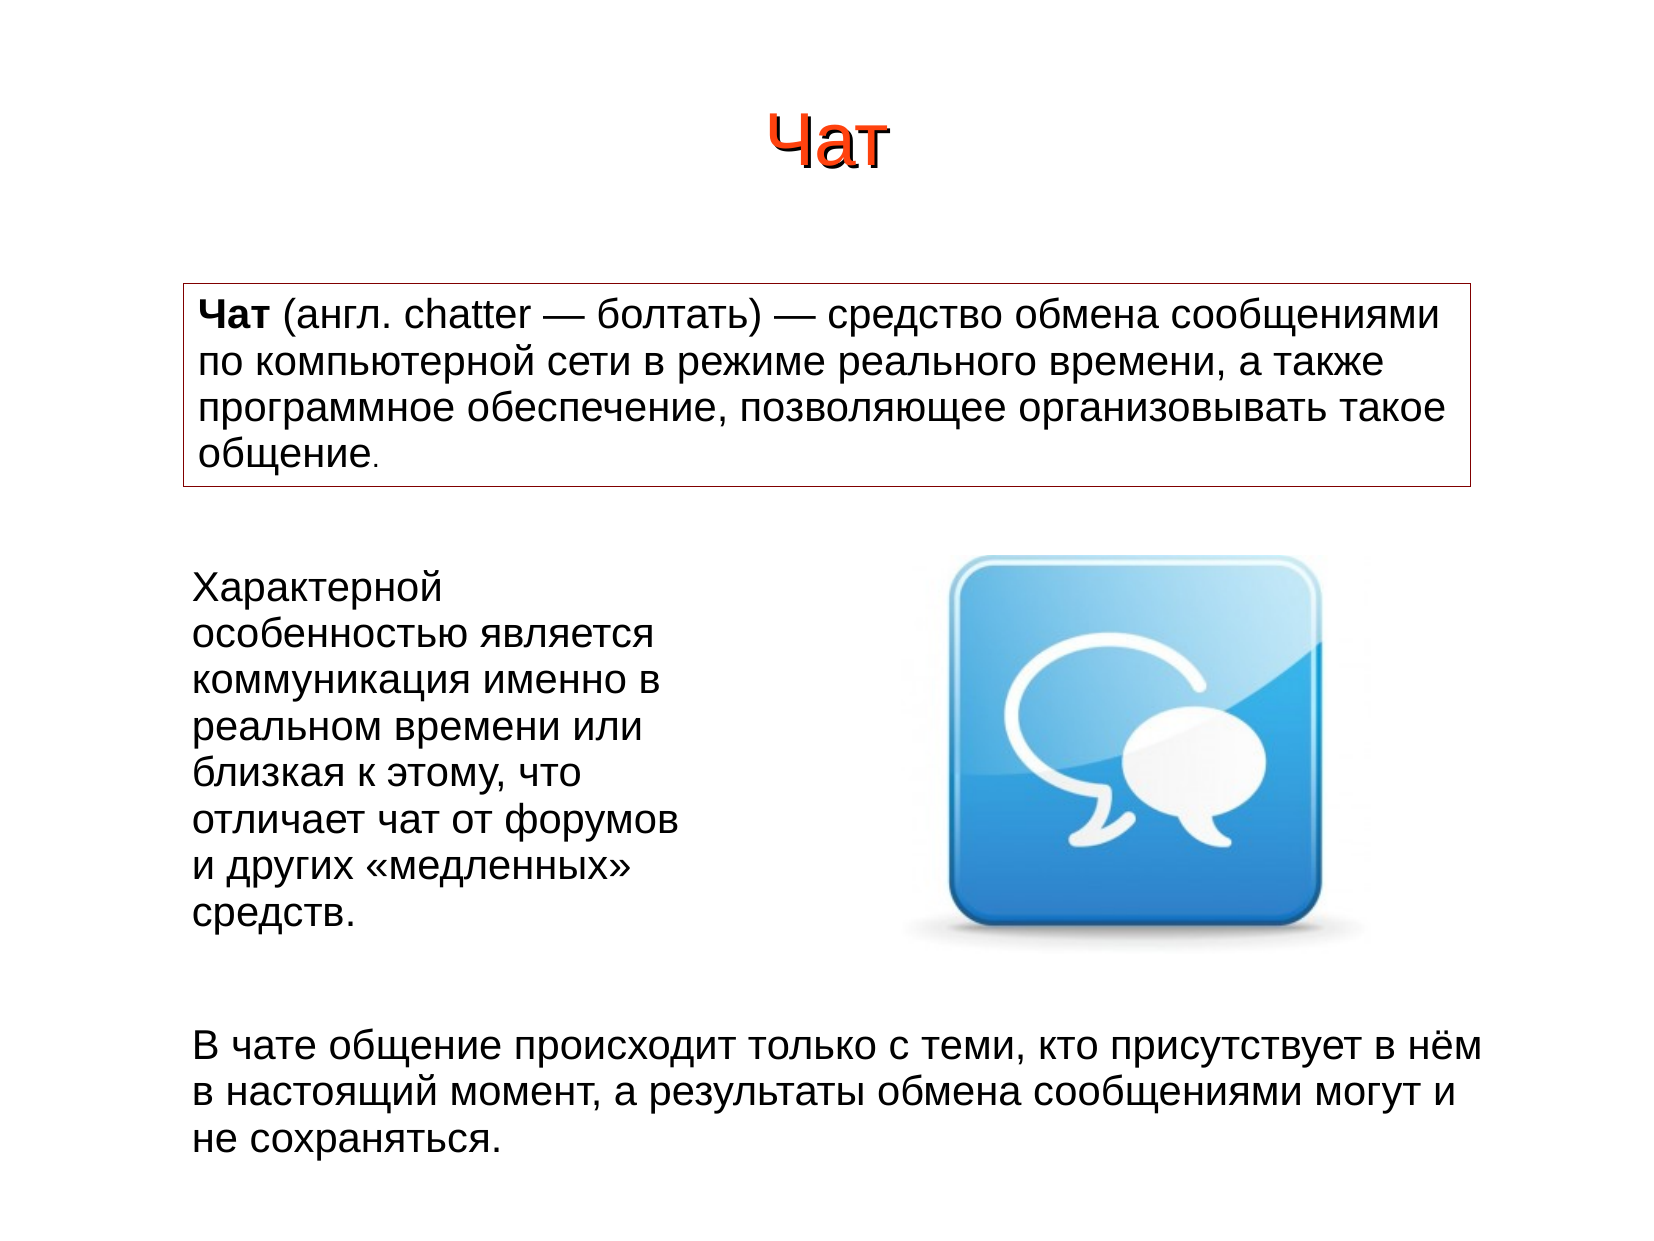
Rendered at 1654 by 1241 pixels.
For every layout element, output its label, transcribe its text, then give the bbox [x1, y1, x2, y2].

text_box Характерной особенностью является коммуникация именно в реальном времени или близкая к этому, что отличает чат от форумов и других «медленных» средств. [177, 555, 697, 945]
text_box Чат [224, 90, 1430, 189]
text_box В чате общение происходит только с теми, кто присутствует в нём в настоящий момент, а результаты обмена сообщениями могут и не сохраняться. [177, 1014, 1524, 1170]
picture [901, 555, 1371, 954]
text_box Чат (англ. chatter — болтать) — средство обмена сообщениями по компьютерной сети в режиме реального времени, а также программное обеспечение, позволяющее организовывать такое общение. [183, 283, 1471, 487]
